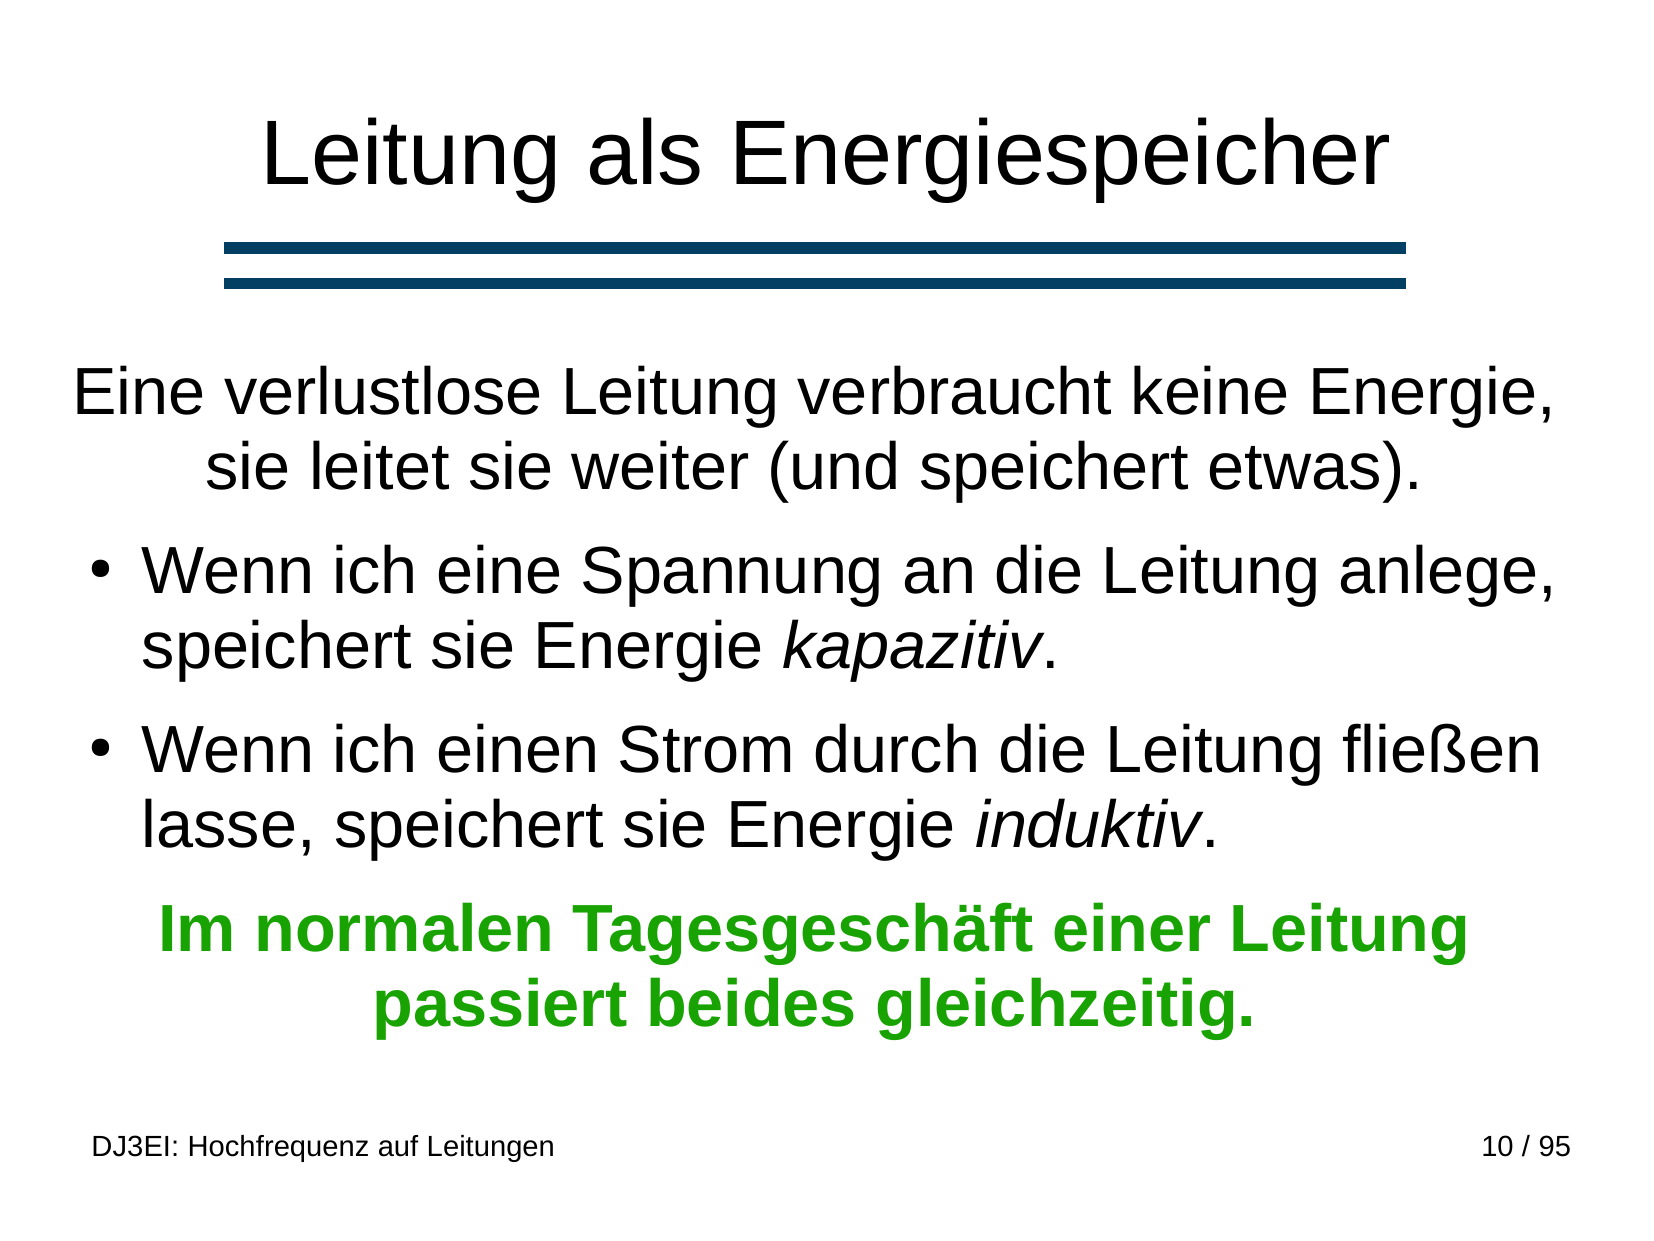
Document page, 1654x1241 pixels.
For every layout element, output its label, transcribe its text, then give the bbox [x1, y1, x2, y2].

title Leitung als Energiespeicher [82, 49, 1571, 257]
list Eine verlustlose Leitung verbraucht keine Energie, sie leitet sie weiter (und speichert etwas). Wenn ich eine Spannung an die Leitung anlege, speichert sie Energie kapazitiv. Wenn ich einen Strom durch die Leitung fließen lasse, speichert sie Energie induktiv. Im normalen Tagesgeschäft einer Leitung passiert beides gleichzeitig. [70, 354, 1559, 1116]
